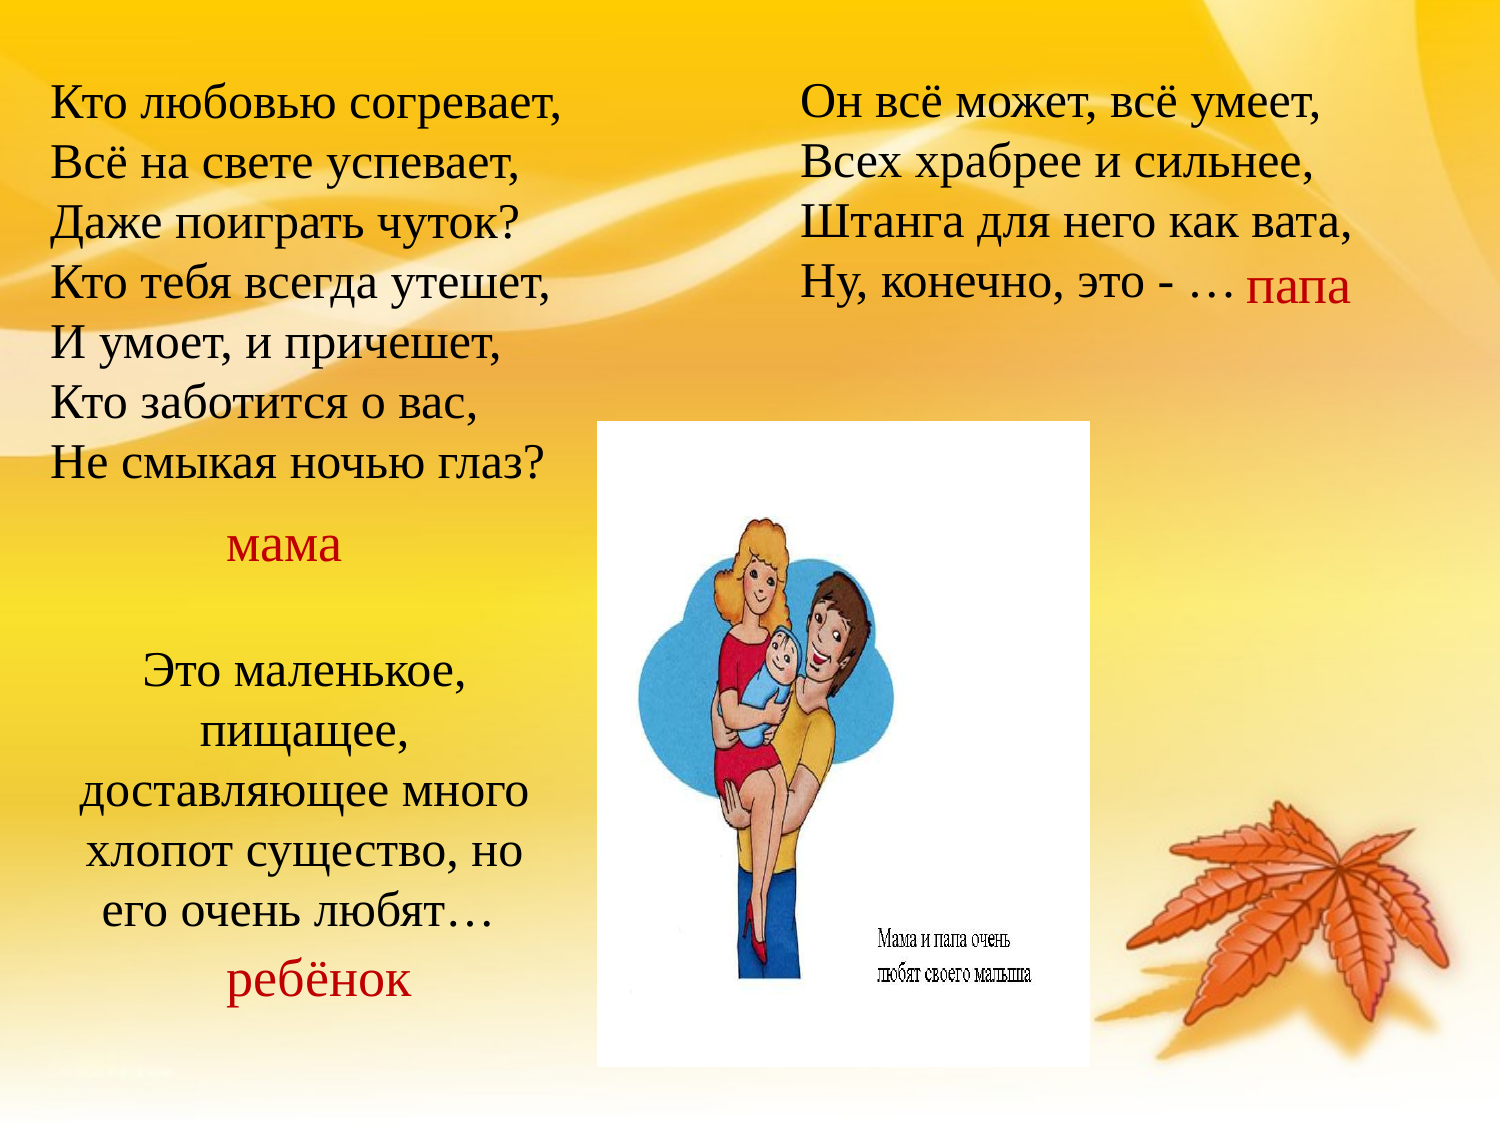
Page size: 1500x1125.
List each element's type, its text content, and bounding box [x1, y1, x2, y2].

text_box Это маленькое, пищащее, доставляющее много хлопот существо, но его очень любят… [35, 621, 575, 944]
picture [0, 0, 1500, 1125]
text_box Он всё может, всё умеет, Всех храбрее и сильнее, Штанга для него как вата, Ну, конечно, это - … [785, 59, 1442, 315]
text_box Кто любовью согревает, Всё на свете успевает, Даже поиграть чуток? Кто тебя всегда утешет, И умоет, и причешет, Кто заботится о вас, Hе смыкая ночью глаз? [35, 60, 715, 496]
text_box мама [211, 492, 358, 580]
text_box ребёнок [211, 927, 428, 1015]
text_box папа [1230, 234, 1367, 322]
